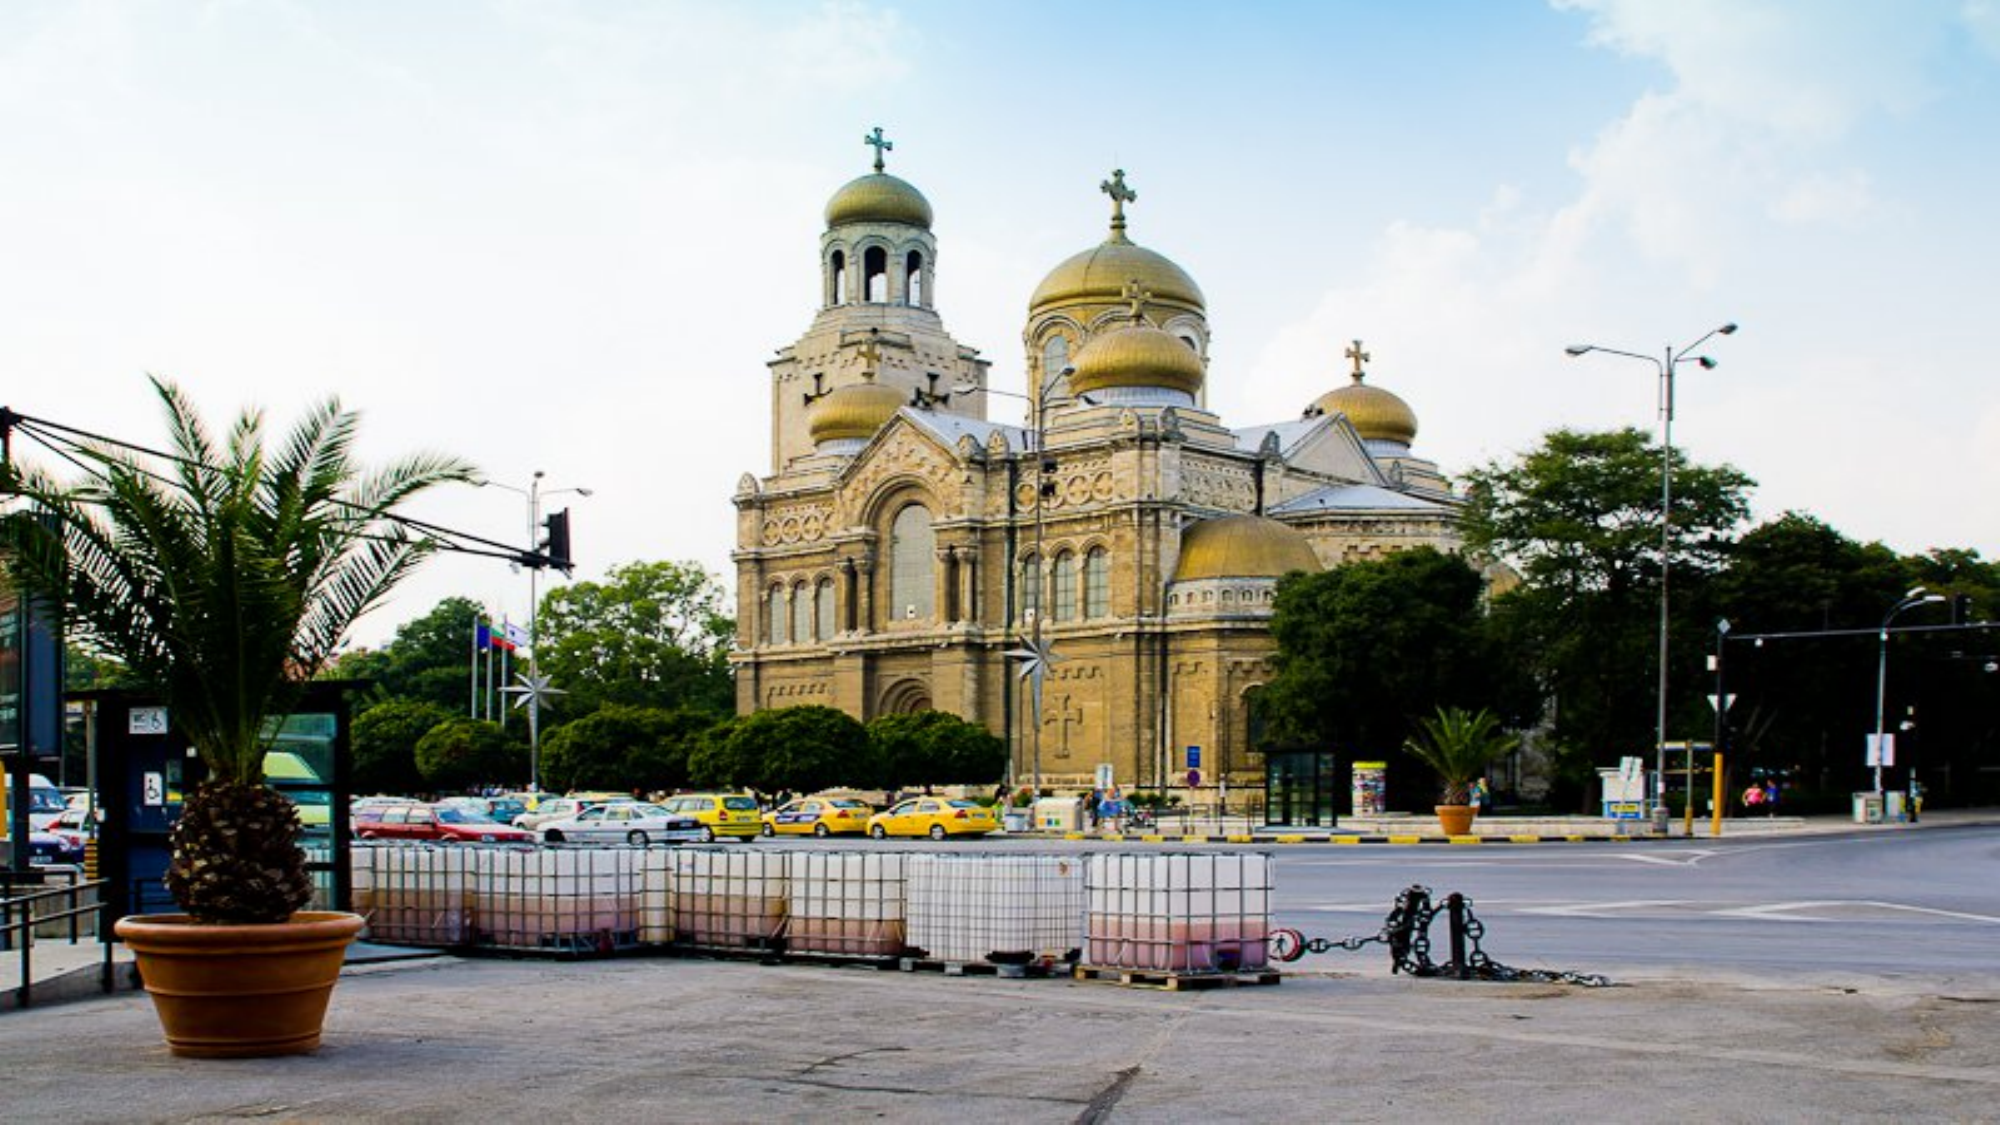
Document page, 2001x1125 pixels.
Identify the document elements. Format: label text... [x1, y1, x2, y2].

subtitle 2019 [0, 240, 1169, 512]
title Bulgaria Varna [0, 0, 1136, 213]
picture [0, 0, 2000, 1125]
